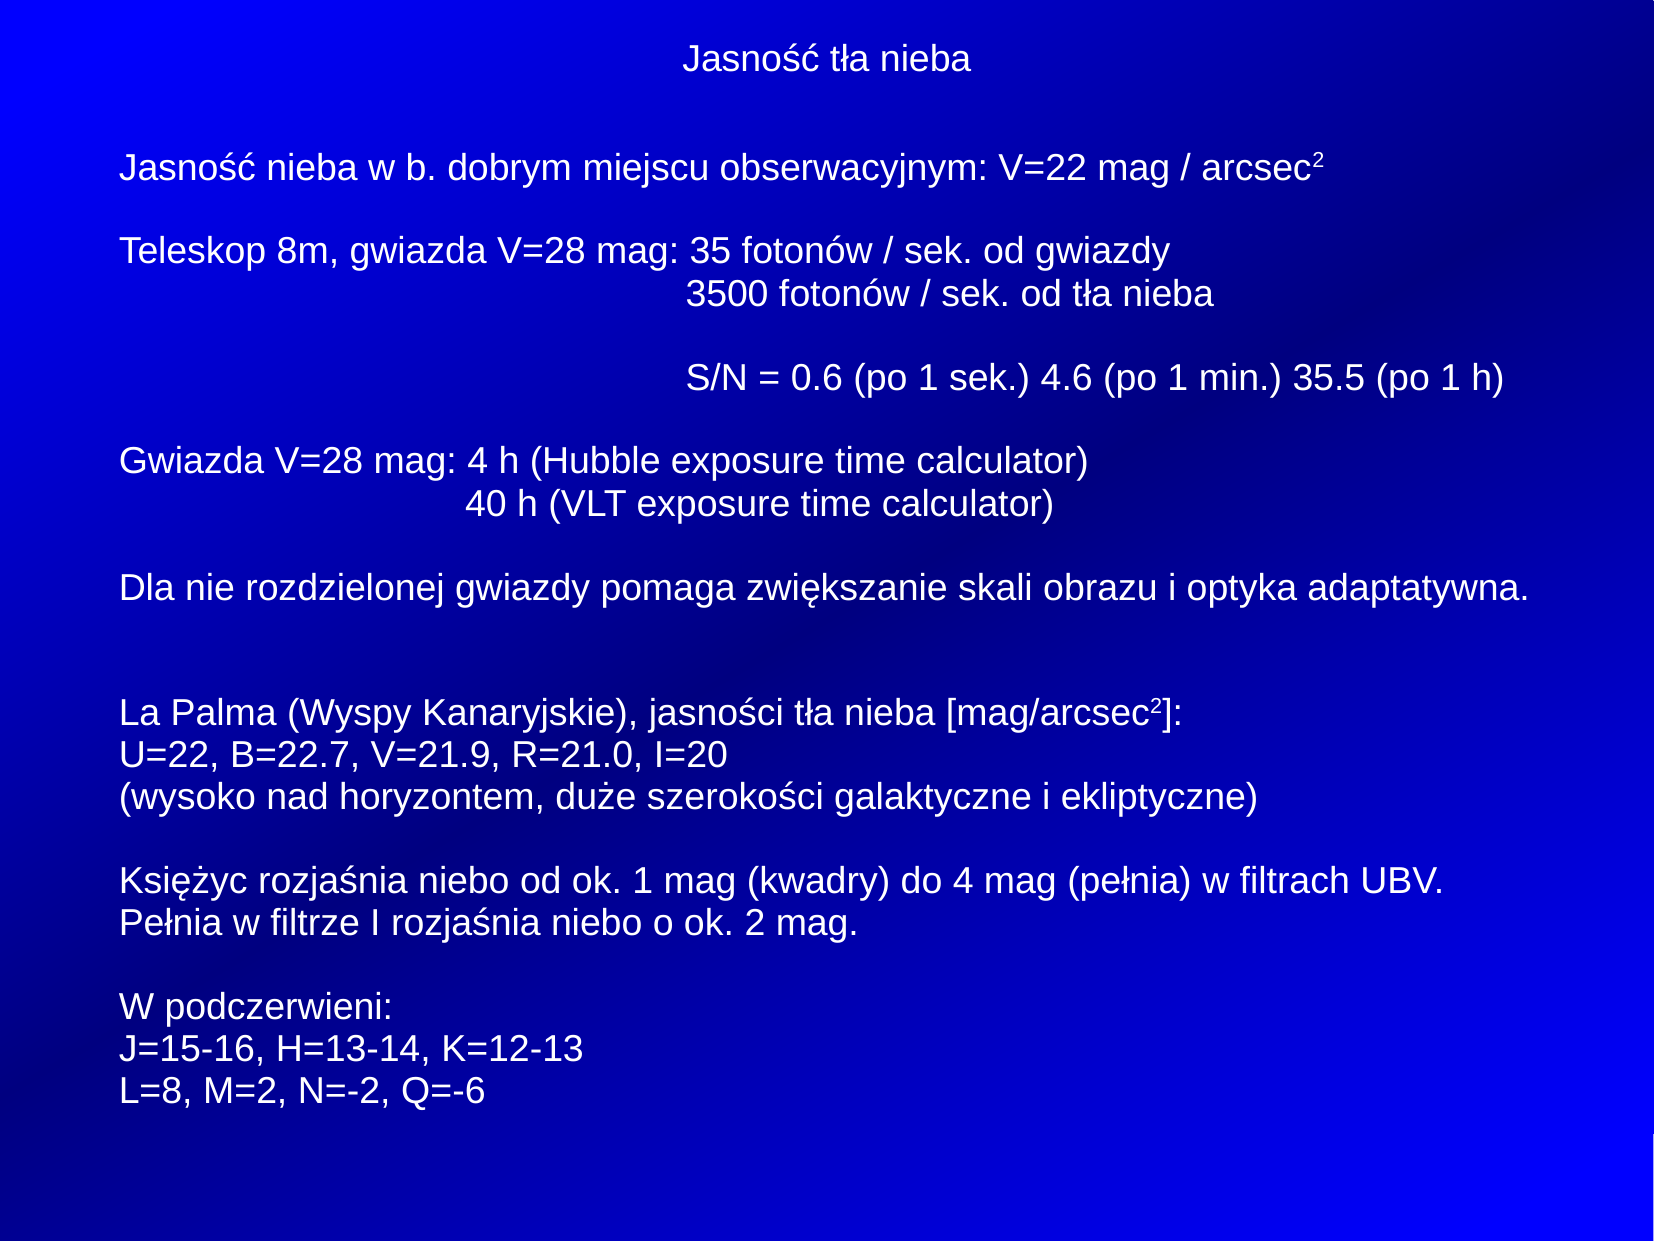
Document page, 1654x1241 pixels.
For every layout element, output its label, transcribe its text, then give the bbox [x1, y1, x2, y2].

text_box Jasność nieba w b. dobrym miejscu obserwacyjnym: V=22 mag / arcsec2 Teleskop 8m, gwiazda V=28 mag: 35 fotonów / sek. od gwiazdy 3500 fotonów / sek. od tła nieba S/N = 0.6 (po 1 sek.) 4.6 (po 1 min.) 35.5 (po 1 h) Gwiazda V=28 mag: 4 h (Hubble exposure time calculator) 40 h (VLT exposure time calculator) Dla nie rozdzielonej gwiazdy pomaga zwiększanie skali obrazu i optyka adaptatywna. La Palma (Wyspy Kanaryjskie), jasności tła nieba [mag/arcsec2]: U=22, B=22.7, V=21.9, R=21.0, I=20 (wysoko nad horyzontem, duże szerokości galaktyczne i ekliptyczne) Księżyc rozjaśnia niebo od ok. 1 mag (kwadry) do 4 mag (pełnia) w filtrach UBV. Pełnia w filtrze I rozjaśnia niebo o ok. 2 mag. W podczerwieni: J=15-16, H=13-14, K=12-13 L=8, M=2, N=-2, Q=-6 [103, 138, 1546, 1123]
text_box Jasność tła nieba [667, 29, 987, 87]
